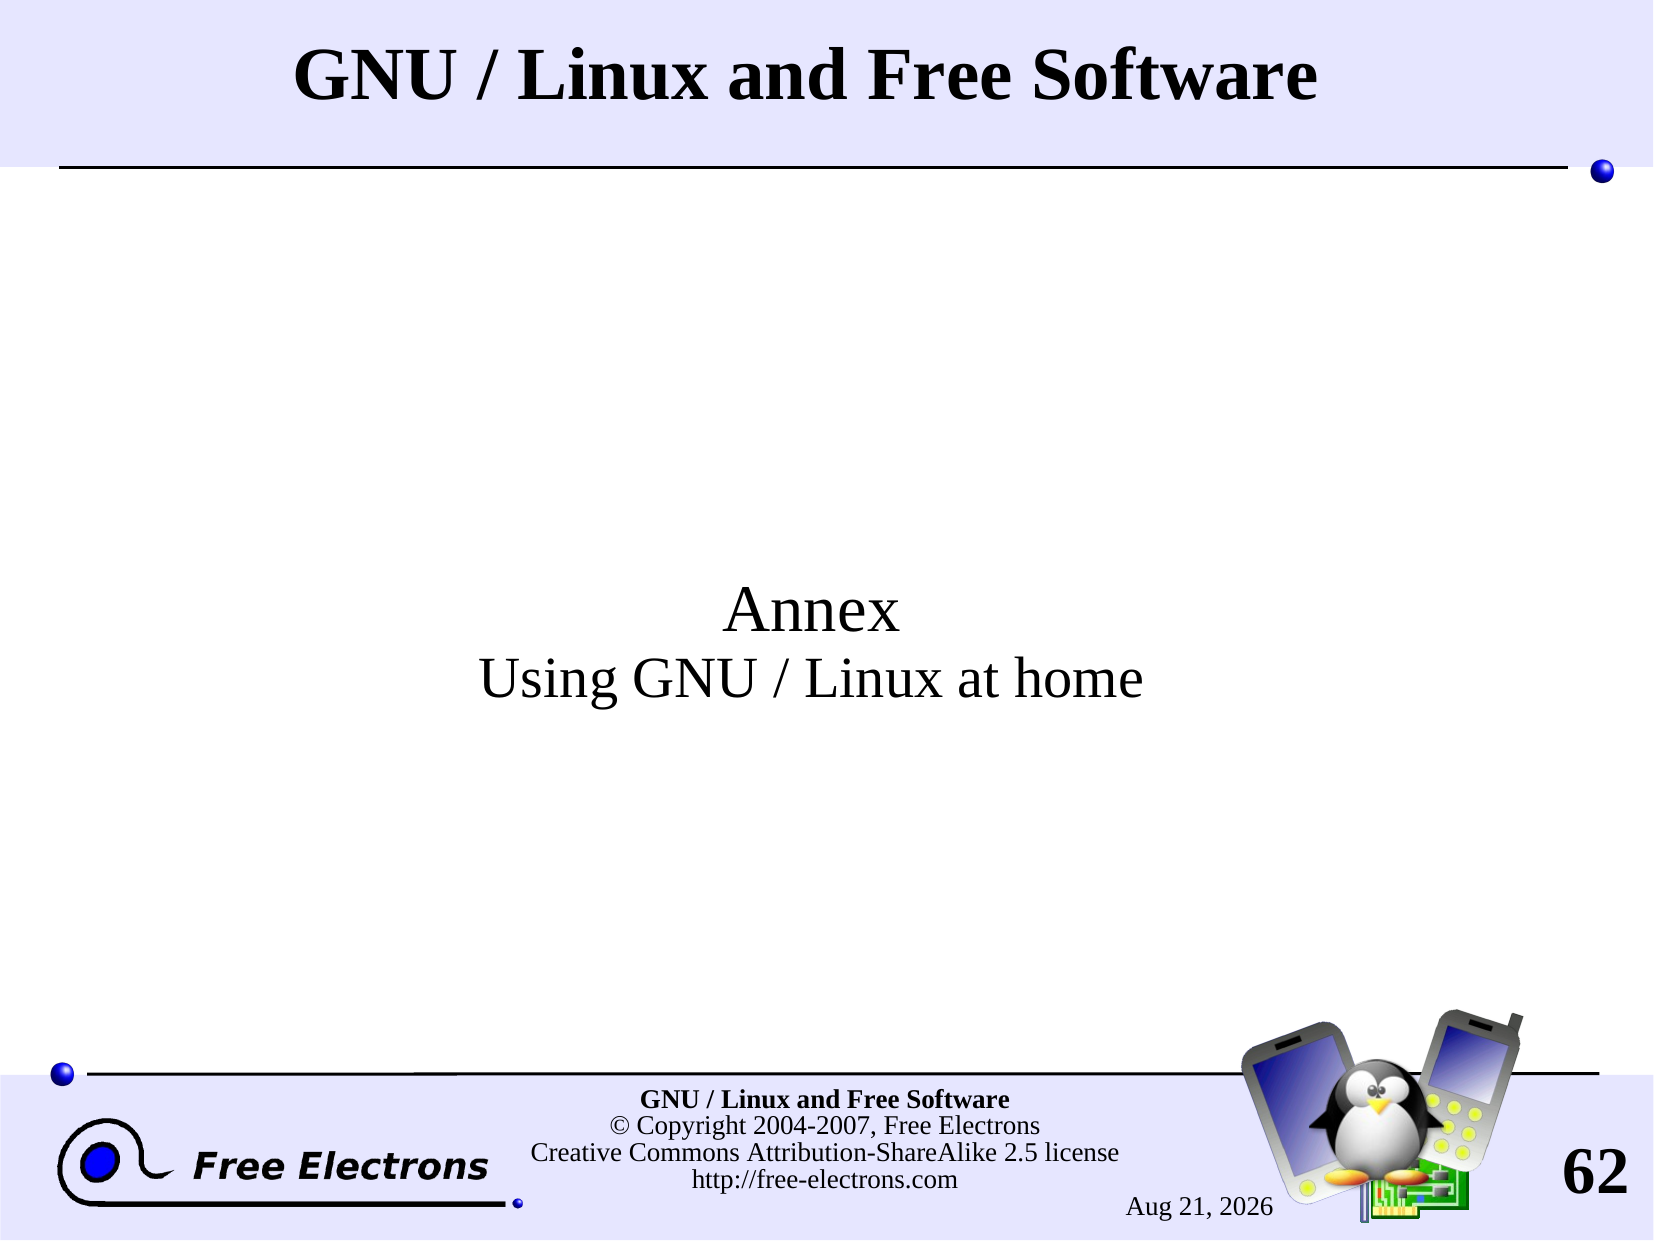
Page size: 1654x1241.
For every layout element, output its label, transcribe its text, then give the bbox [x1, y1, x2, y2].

picture [50, 1107, 527, 1216]
picture [1231, 1007, 1538, 1241]
subtitle Annex Using GNU / Linux at home [105, 216, 1518, 1066]
title GNU / Linux and Free Software [60, 25, 1551, 124]
